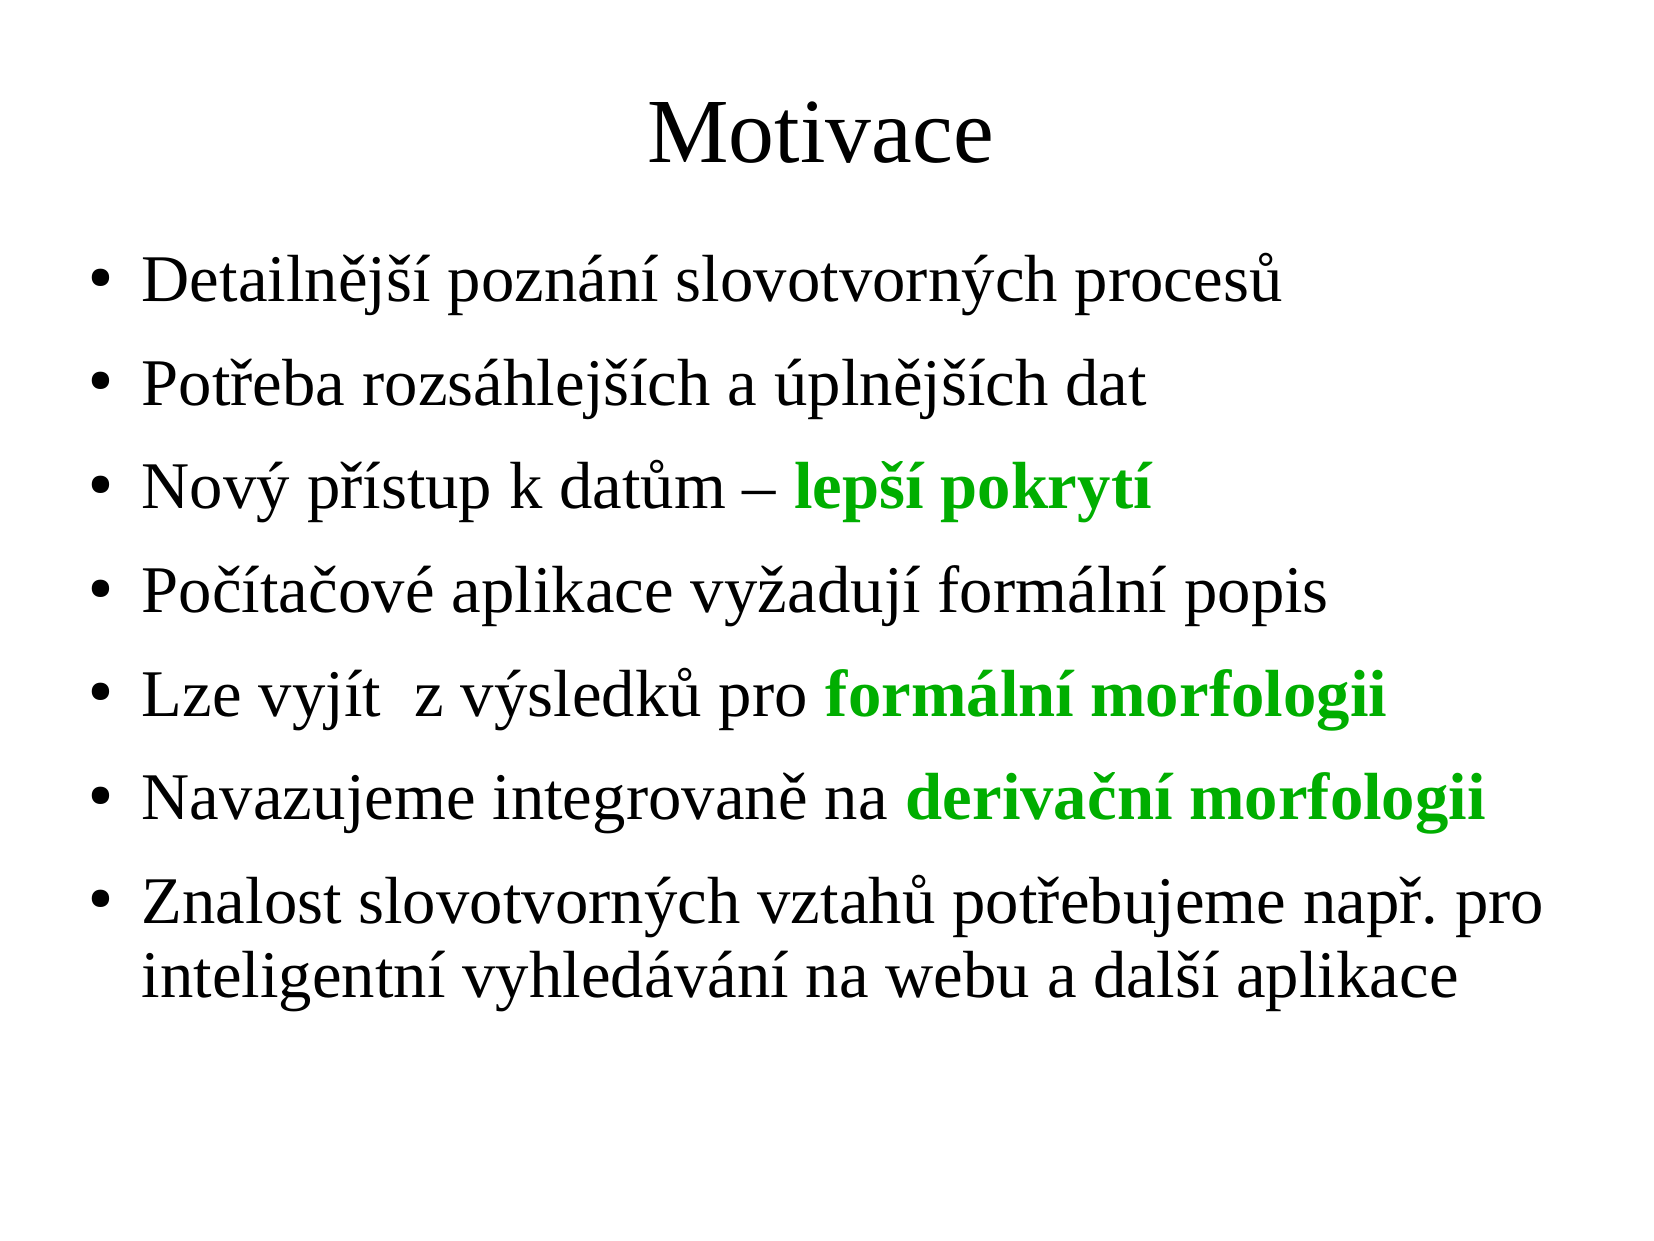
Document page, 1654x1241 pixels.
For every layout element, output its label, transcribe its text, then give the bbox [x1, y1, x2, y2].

list Detailnější poznání slovotvorných procesů Potřeba rozsáhlejších a úplnějších dat Nový přístup k datům – lepší pokrytí Počítačové aplikace vyžadují formální popis Lze vyjít z výsledků pro formální morfologii Navazujeme integrovaně na derivační morfologii Znalost slovotvorných vztahů potřebujeme např. pro inteligentní vyhledávání na webu a další aplikace [70, 242, 1560, 1117]
title Motivace [64, 56, 1577, 207]
